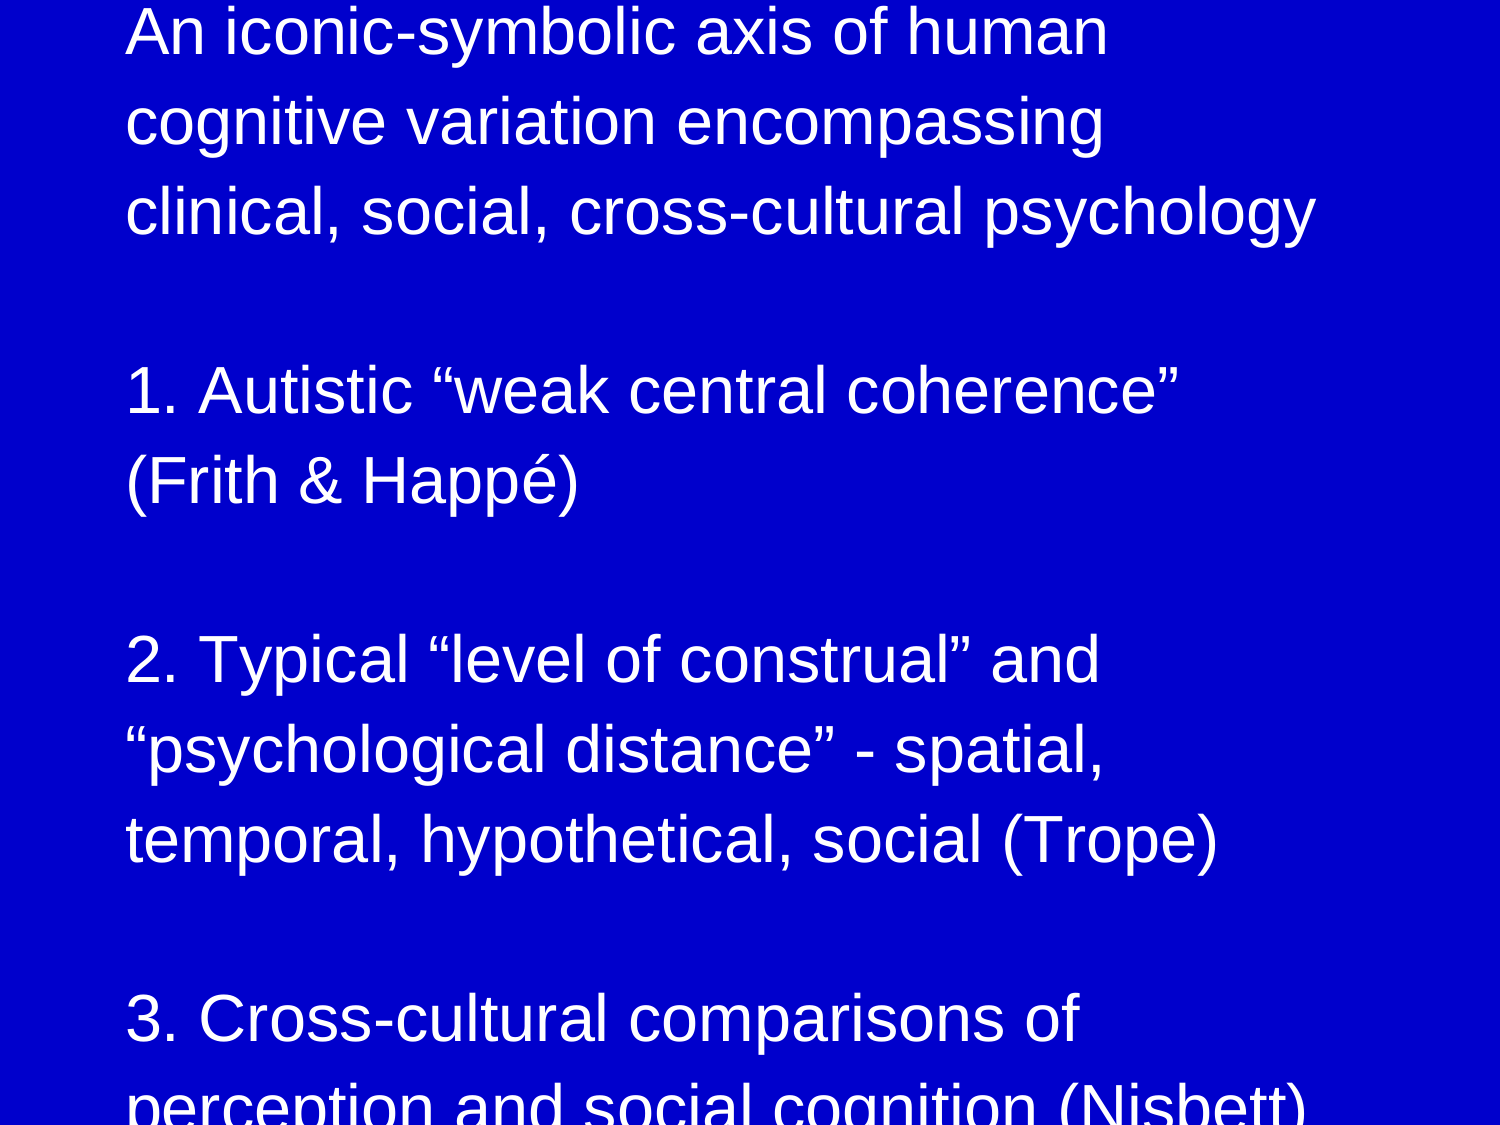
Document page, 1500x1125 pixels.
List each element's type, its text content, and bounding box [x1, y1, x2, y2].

title An iconic-symbolic axis of human cognitive variation encompassing clinical, social, cross-cultural psychology 1. Autistic “weak central coherence” (Frith & Happé) 2. Typical “level of construal” and “psychological distance” - spatial, temporal, hypothetical, social (Trope) 3. Cross-cultural comparisons of perception and social cognition (Nisbett) [110, 0, 1361, 1125]
